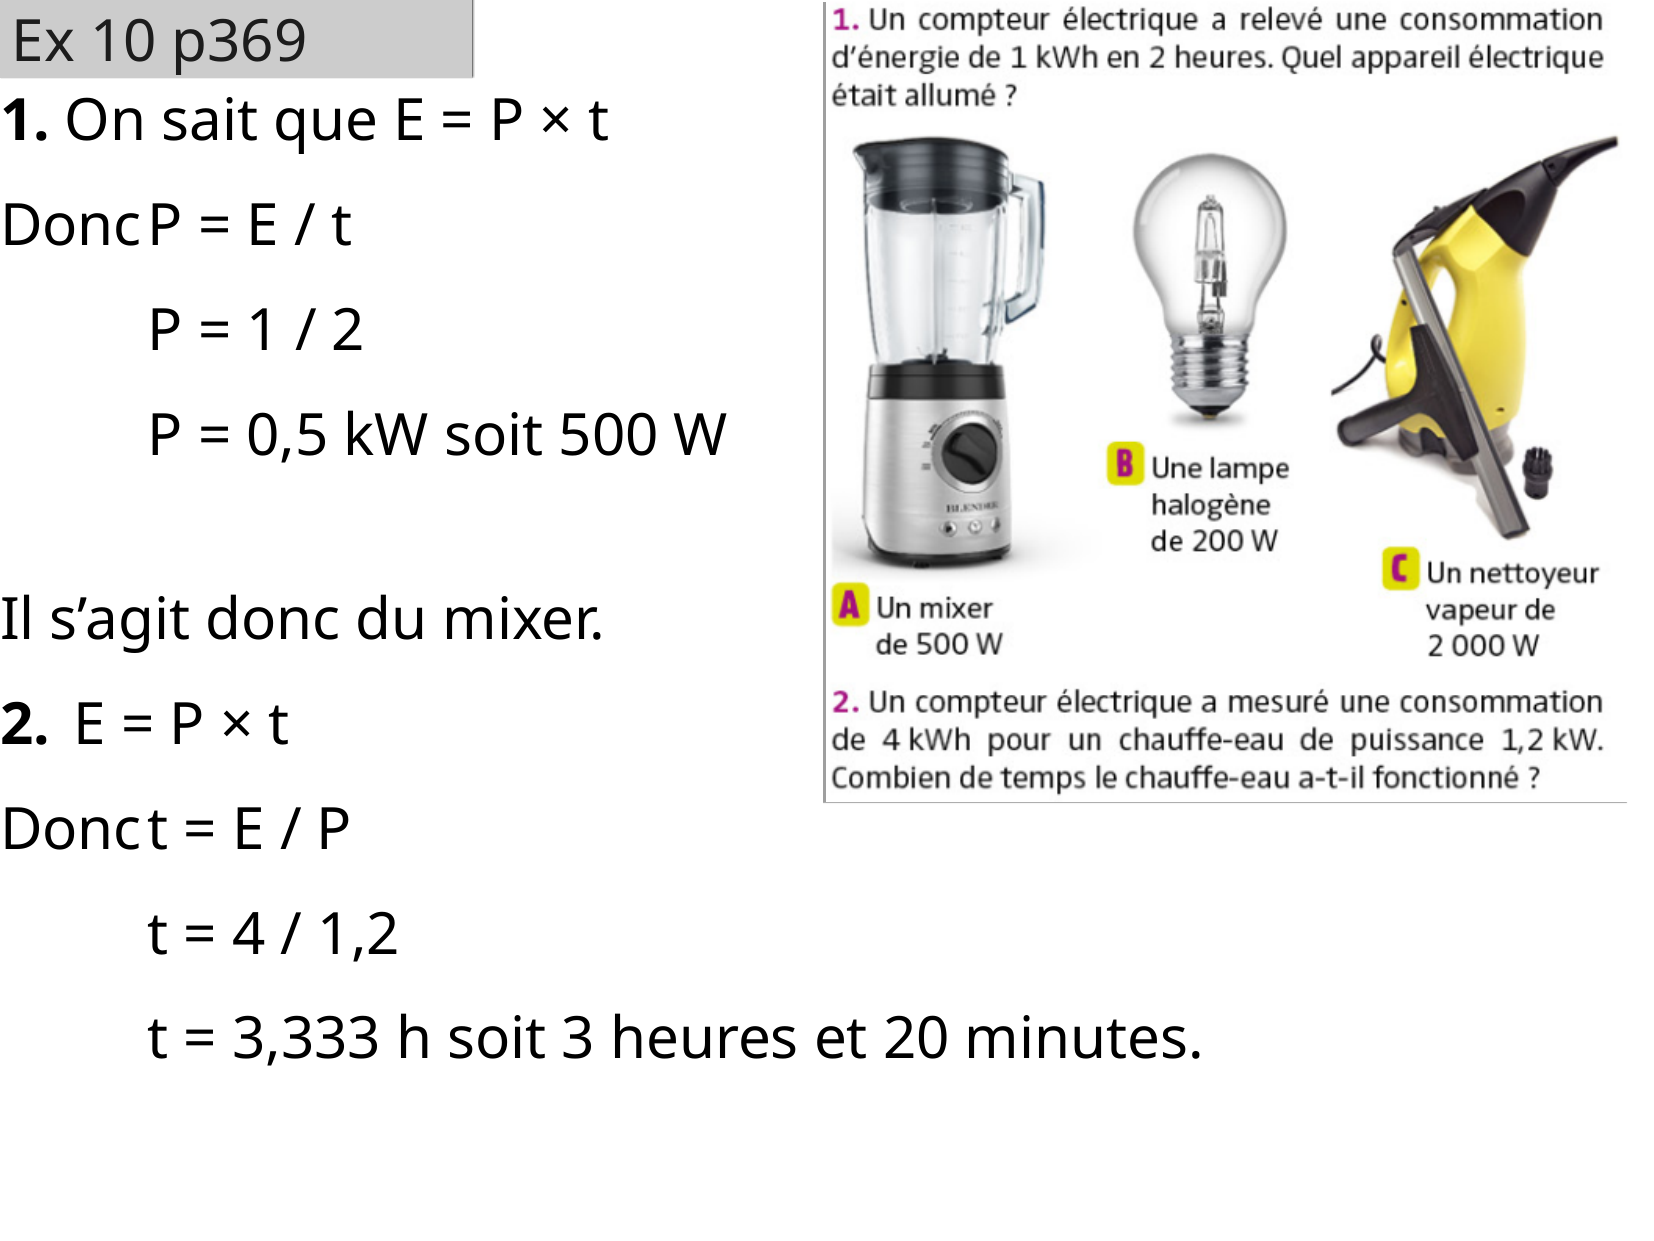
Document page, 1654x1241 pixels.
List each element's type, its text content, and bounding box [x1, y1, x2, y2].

title Ex 10 p369 [0, 0, 473, 78]
list 1. On sait que E = P × t Donc P = E / t P = 1 / 2 P = 0,5 kW soit 500 W Il s’agit donc du mixer. 2. E = P × t Donc t = E / P t = 4 / 1,2 t = 3,333 h soit 3 heures et 20 minutes. [0, 78, 1654, 1241]
picture [826, 0, 1632, 802]
